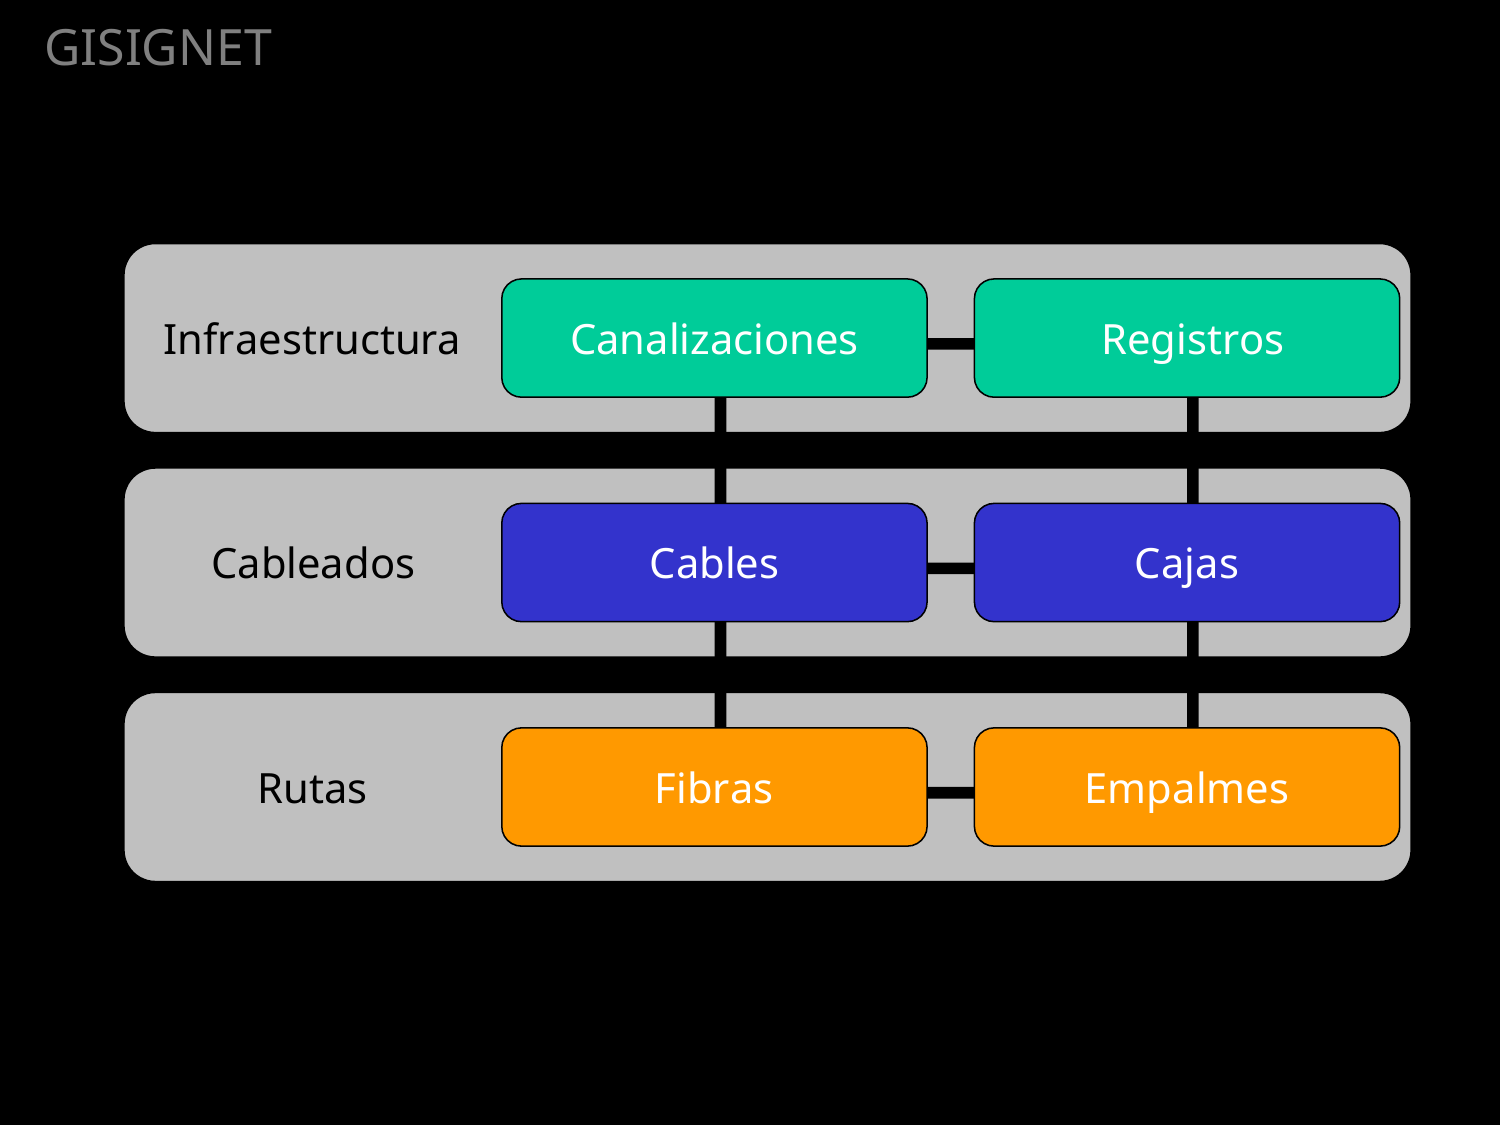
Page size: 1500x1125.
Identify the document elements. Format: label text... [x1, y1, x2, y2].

text_box Empalmes [1009, 727, 1365, 846]
text_box Cables [525, 503, 904, 622]
text_box Rutas [135, 727, 490, 846]
text_box Canalizaciones [513, 278, 916, 397]
text_box Cajas [998, 503, 1377, 622]
text_box Registros [986, 278, 1400, 397]
text_box Infraestructura [135, 278, 490, 397]
text_box Fibras [537, 727, 892, 846]
text_box [0, 0, 1500, 1125]
text_box Cableados [112, 503, 515, 622]
title GISIGNET [29, 0, 1305, 92]
